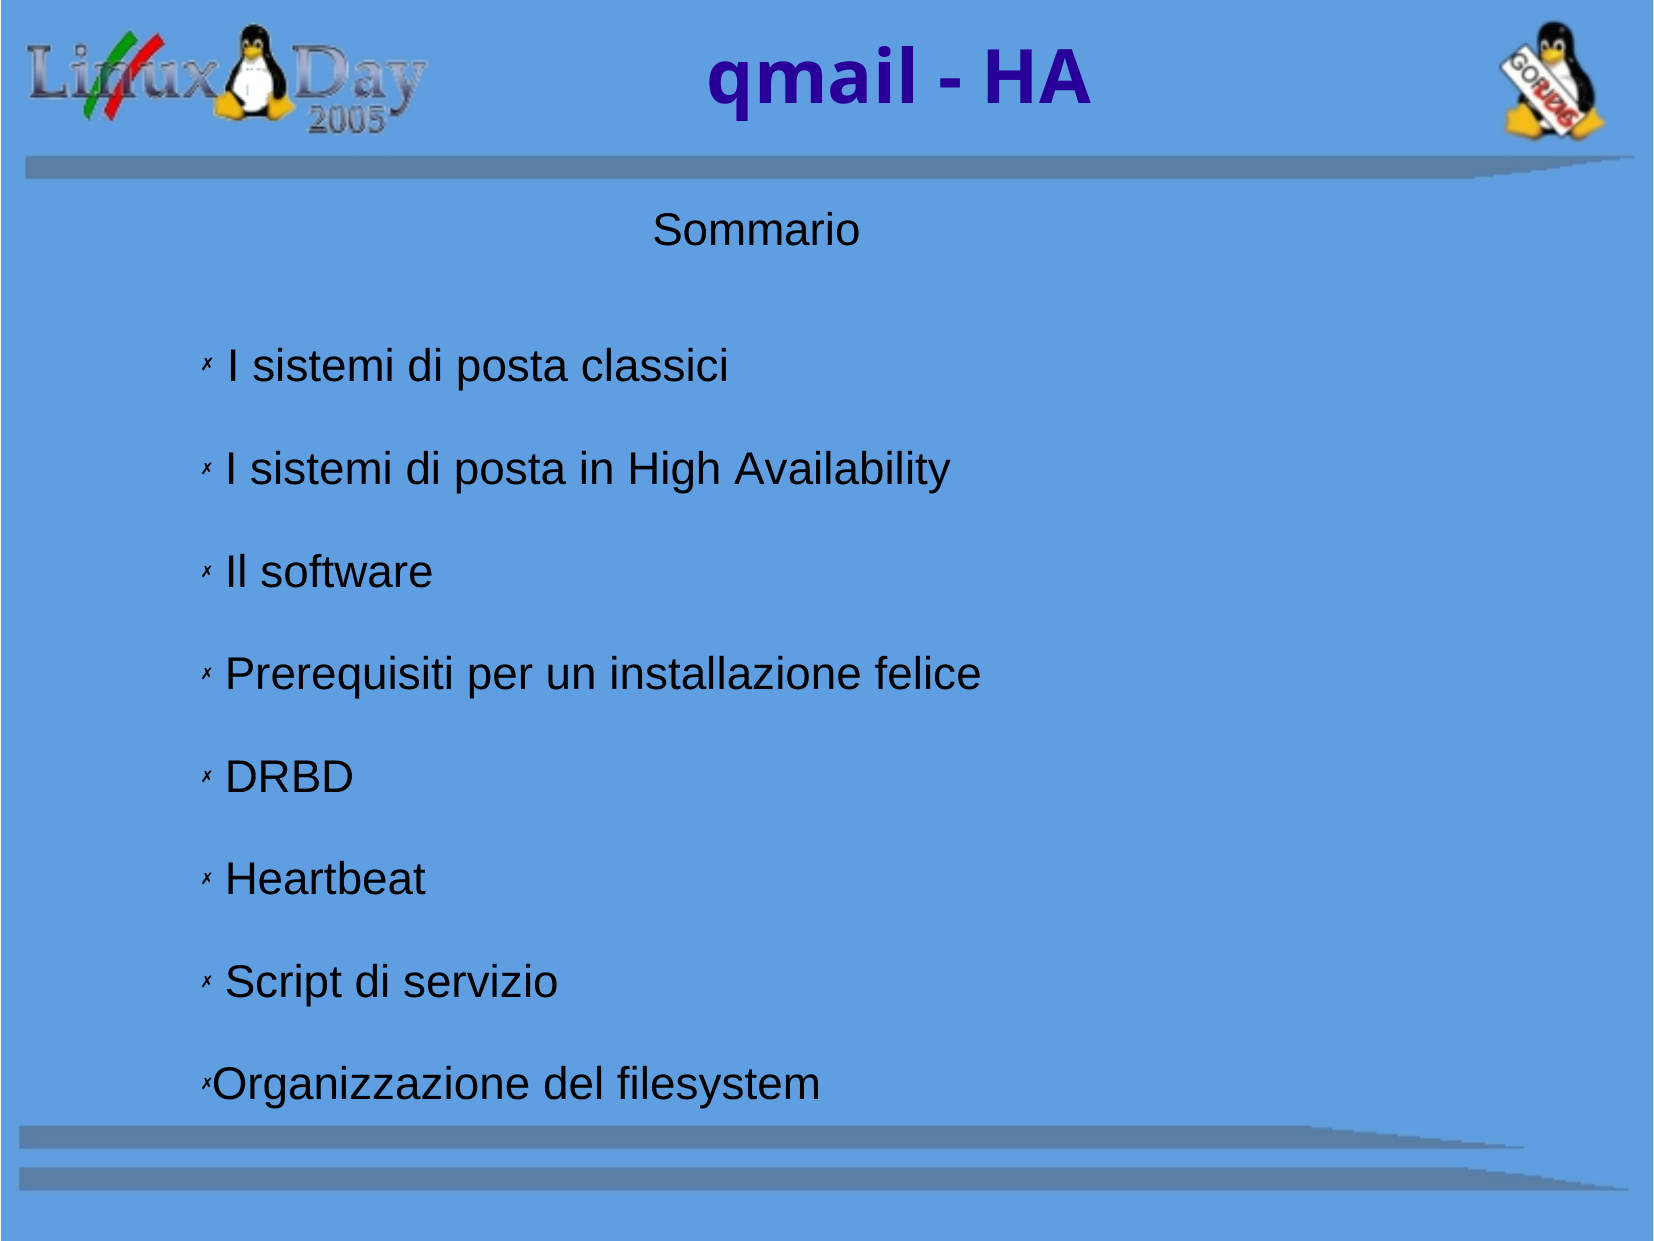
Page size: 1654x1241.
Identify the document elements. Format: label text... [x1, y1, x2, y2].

text_box qmail - HA [691, 16, 1180, 136]
text_box I sistemi di posta classici I sistemi di posta in High Availability Il software Prerequisiti per un installazione felice DRBD Heartbeat Script di servizio Organizzazione del filesystem [187, 328, 1351, 1126]
picture [1, 0, 1654, 1241]
text_box Sommario [637, 196, 1613, 263]
